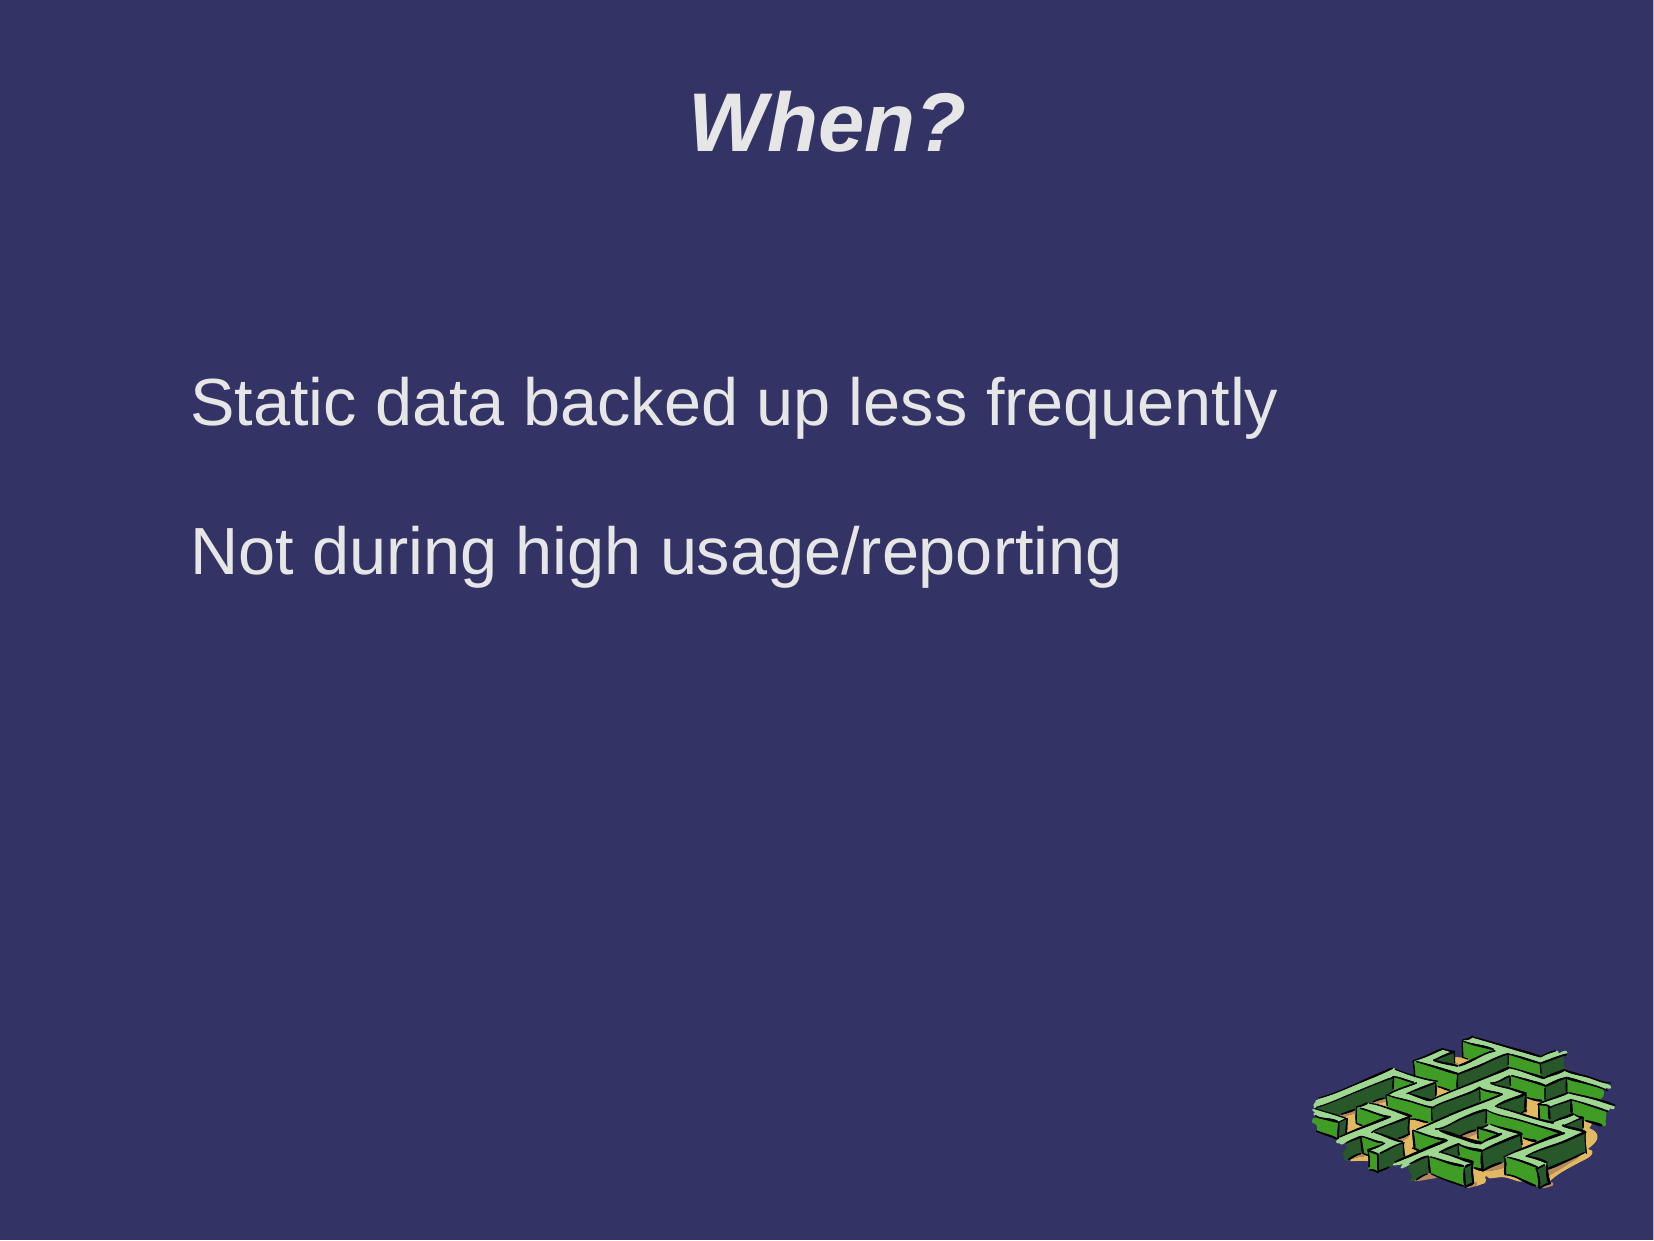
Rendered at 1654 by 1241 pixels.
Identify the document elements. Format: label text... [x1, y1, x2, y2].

list Static data backed up less frequently Not during high usage/reporting [178, 364, 1570, 1147]
title When? [121, 19, 1534, 227]
